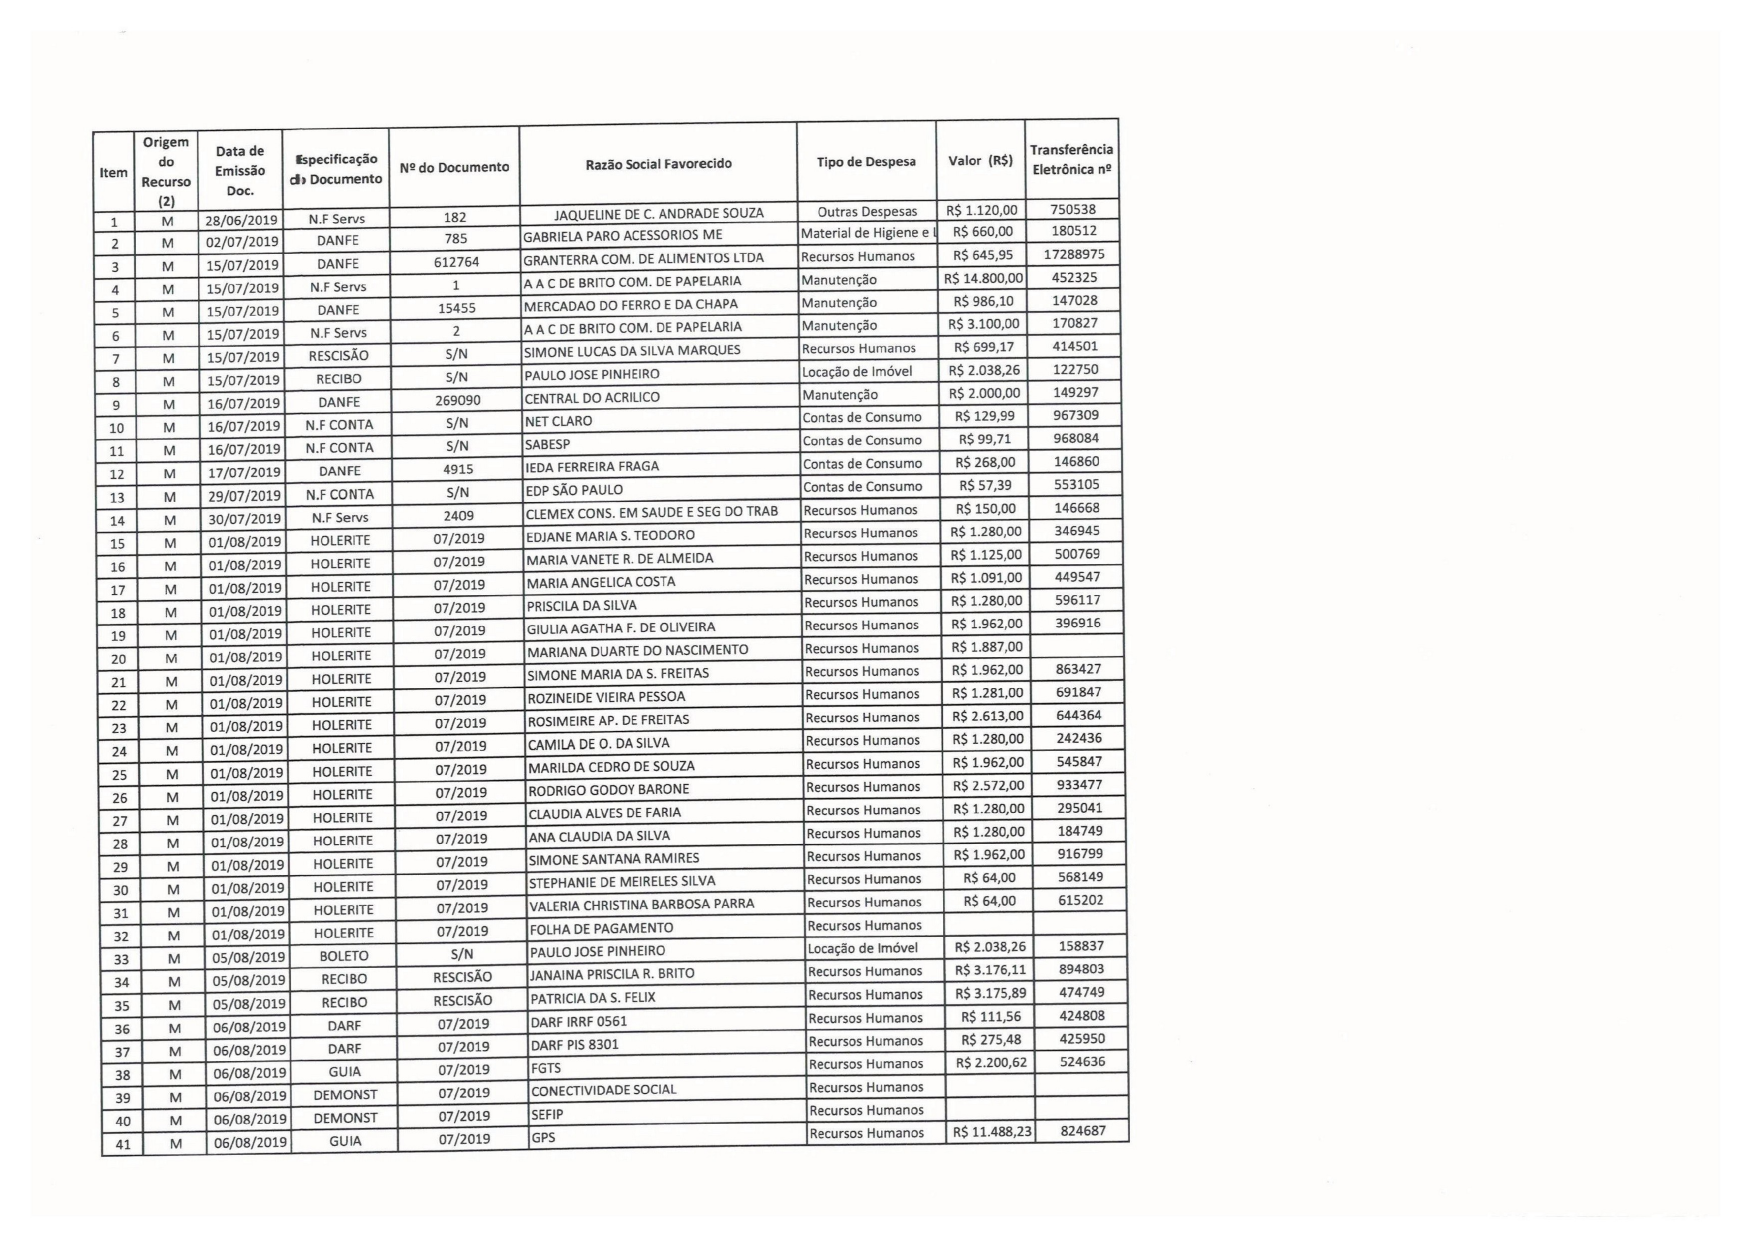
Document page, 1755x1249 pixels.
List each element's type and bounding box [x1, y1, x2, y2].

text_box [0, 0, 1752, 1248]
